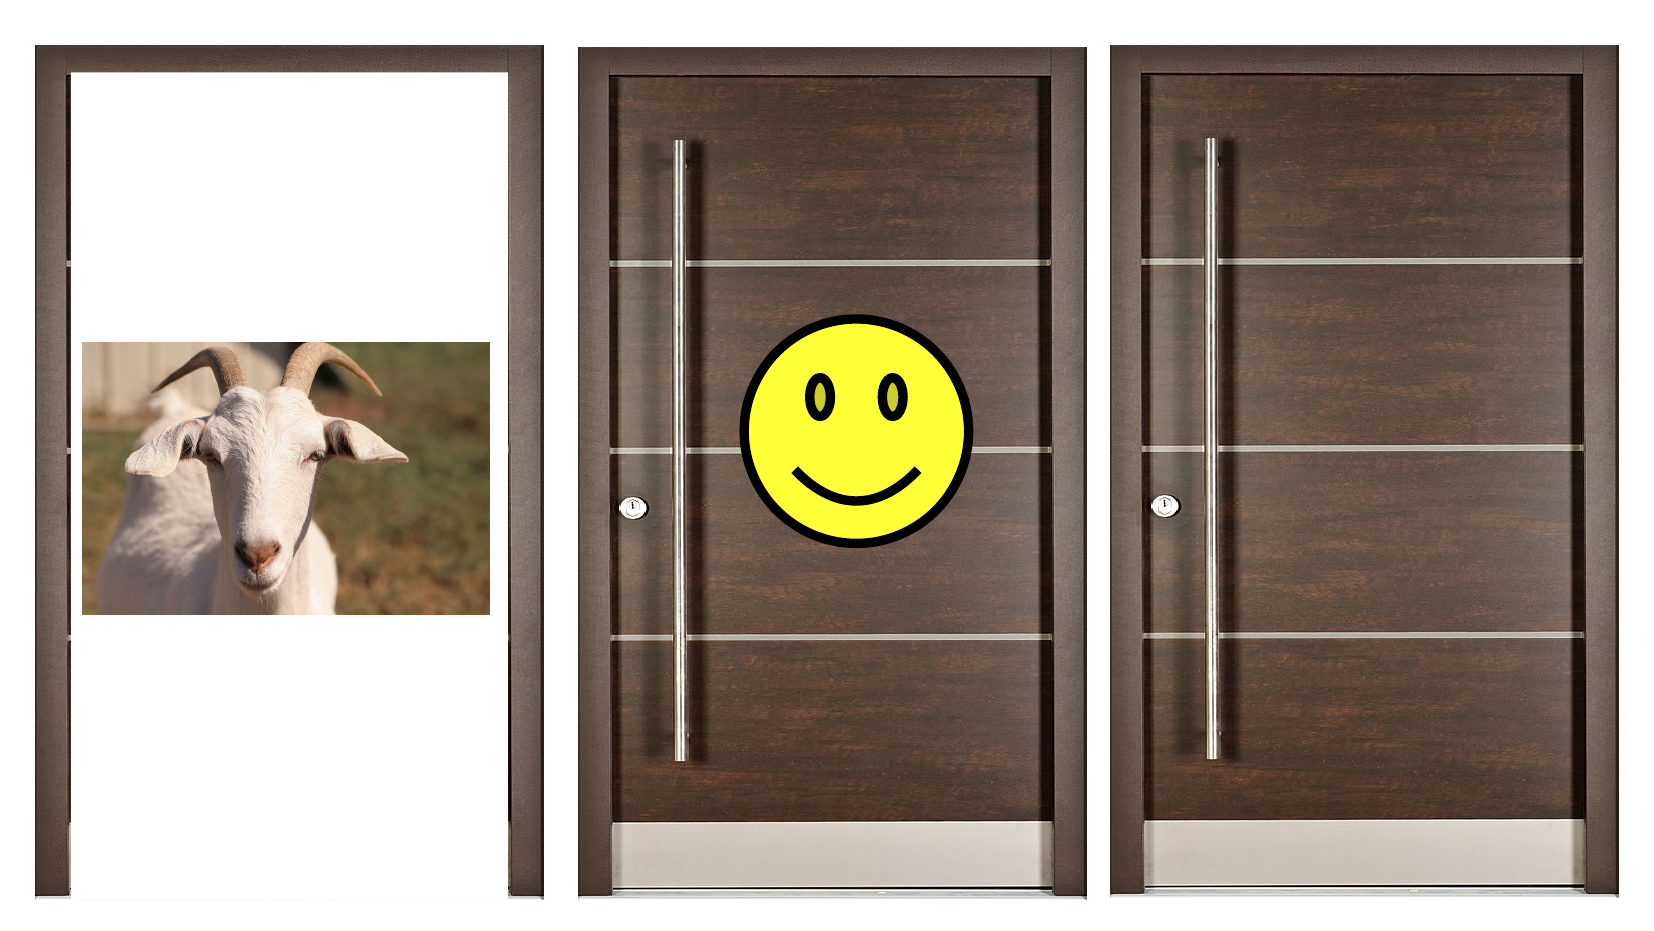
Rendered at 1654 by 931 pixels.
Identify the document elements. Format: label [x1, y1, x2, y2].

text_box [70, 72, 508, 900]
text_box [744, 318, 969, 544]
picture [1110, 45, 1619, 898]
picture [82, 342, 490, 615]
picture [35, 45, 544, 900]
picture [578, 47, 1087, 900]
